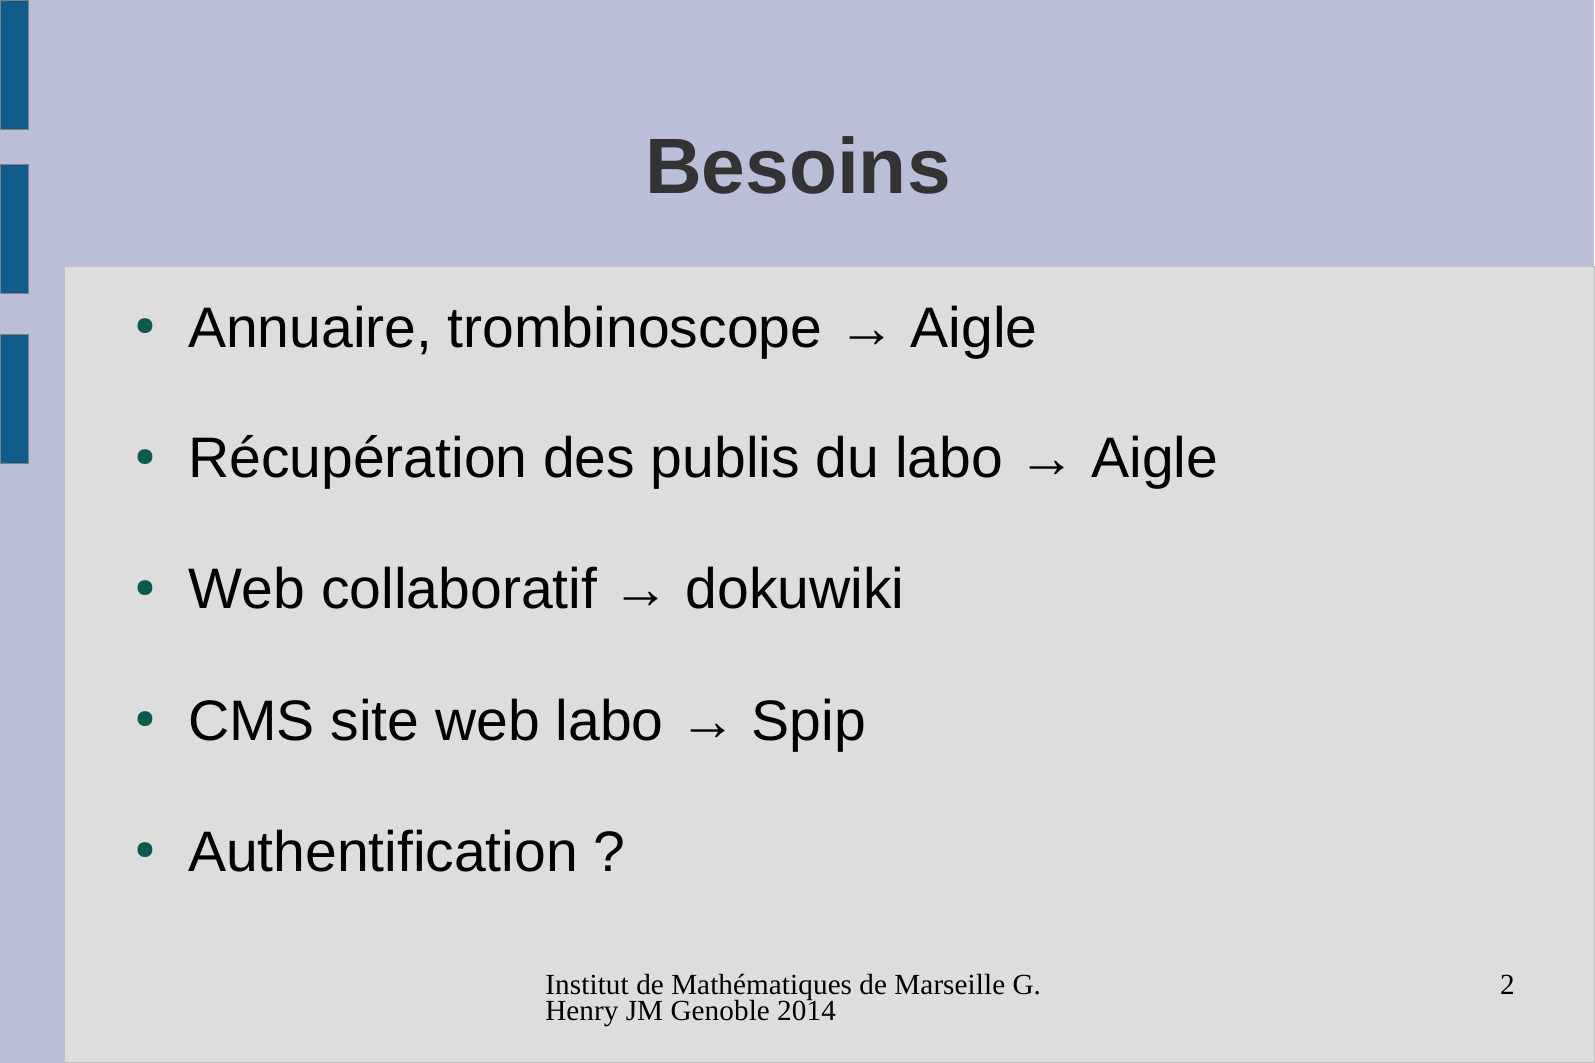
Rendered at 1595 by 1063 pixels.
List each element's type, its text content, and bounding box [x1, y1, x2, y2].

title Besoins [117, 78, 1479, 256]
list Annuaire, trombinoscope → Aigle Récupération des publis du labo → Aigle Web collaboratif → dokuwiki CMS site web labo → Spip Authentification ? [117, 295, 1479, 966]
